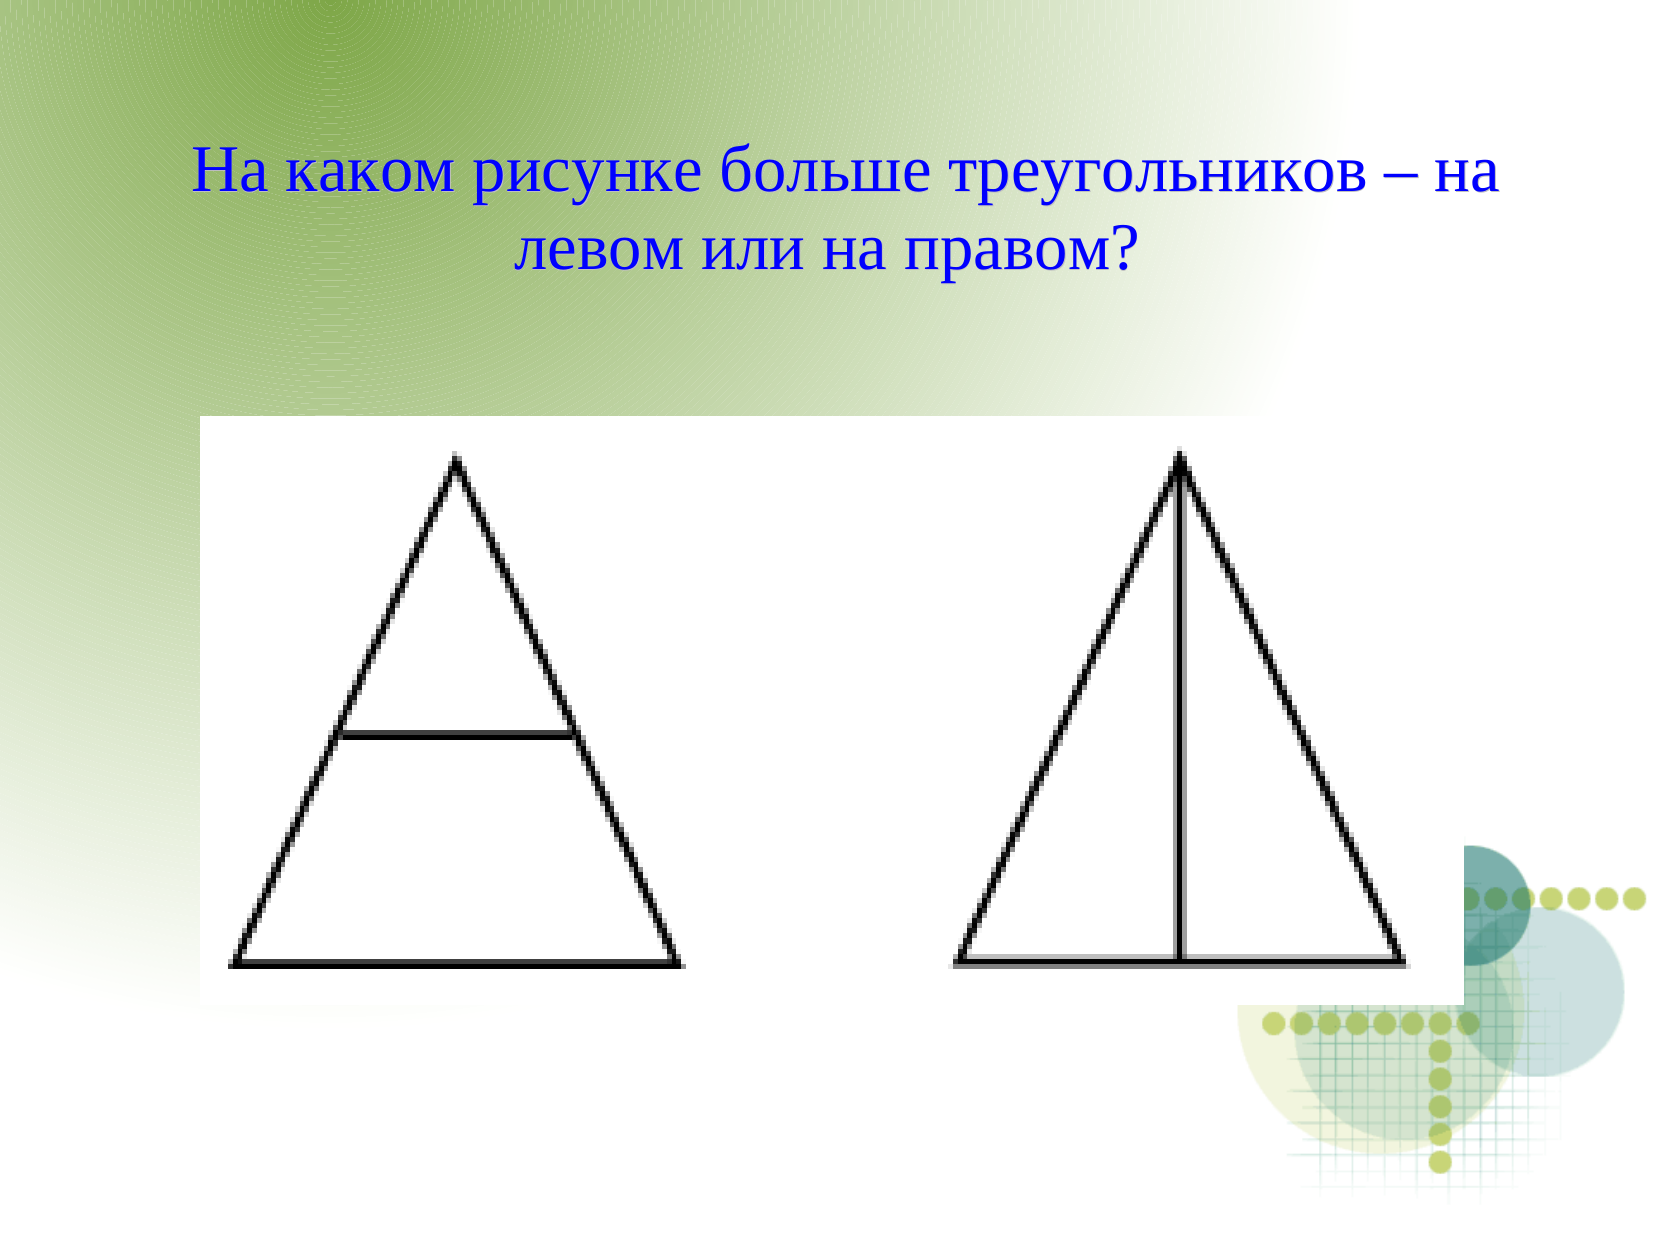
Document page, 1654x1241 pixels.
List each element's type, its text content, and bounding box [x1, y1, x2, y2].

picture [200, 416, 1654, 1211]
title На каком рисунке больше треугольников – на левом или на правом? [121, 102, 1534, 310]
